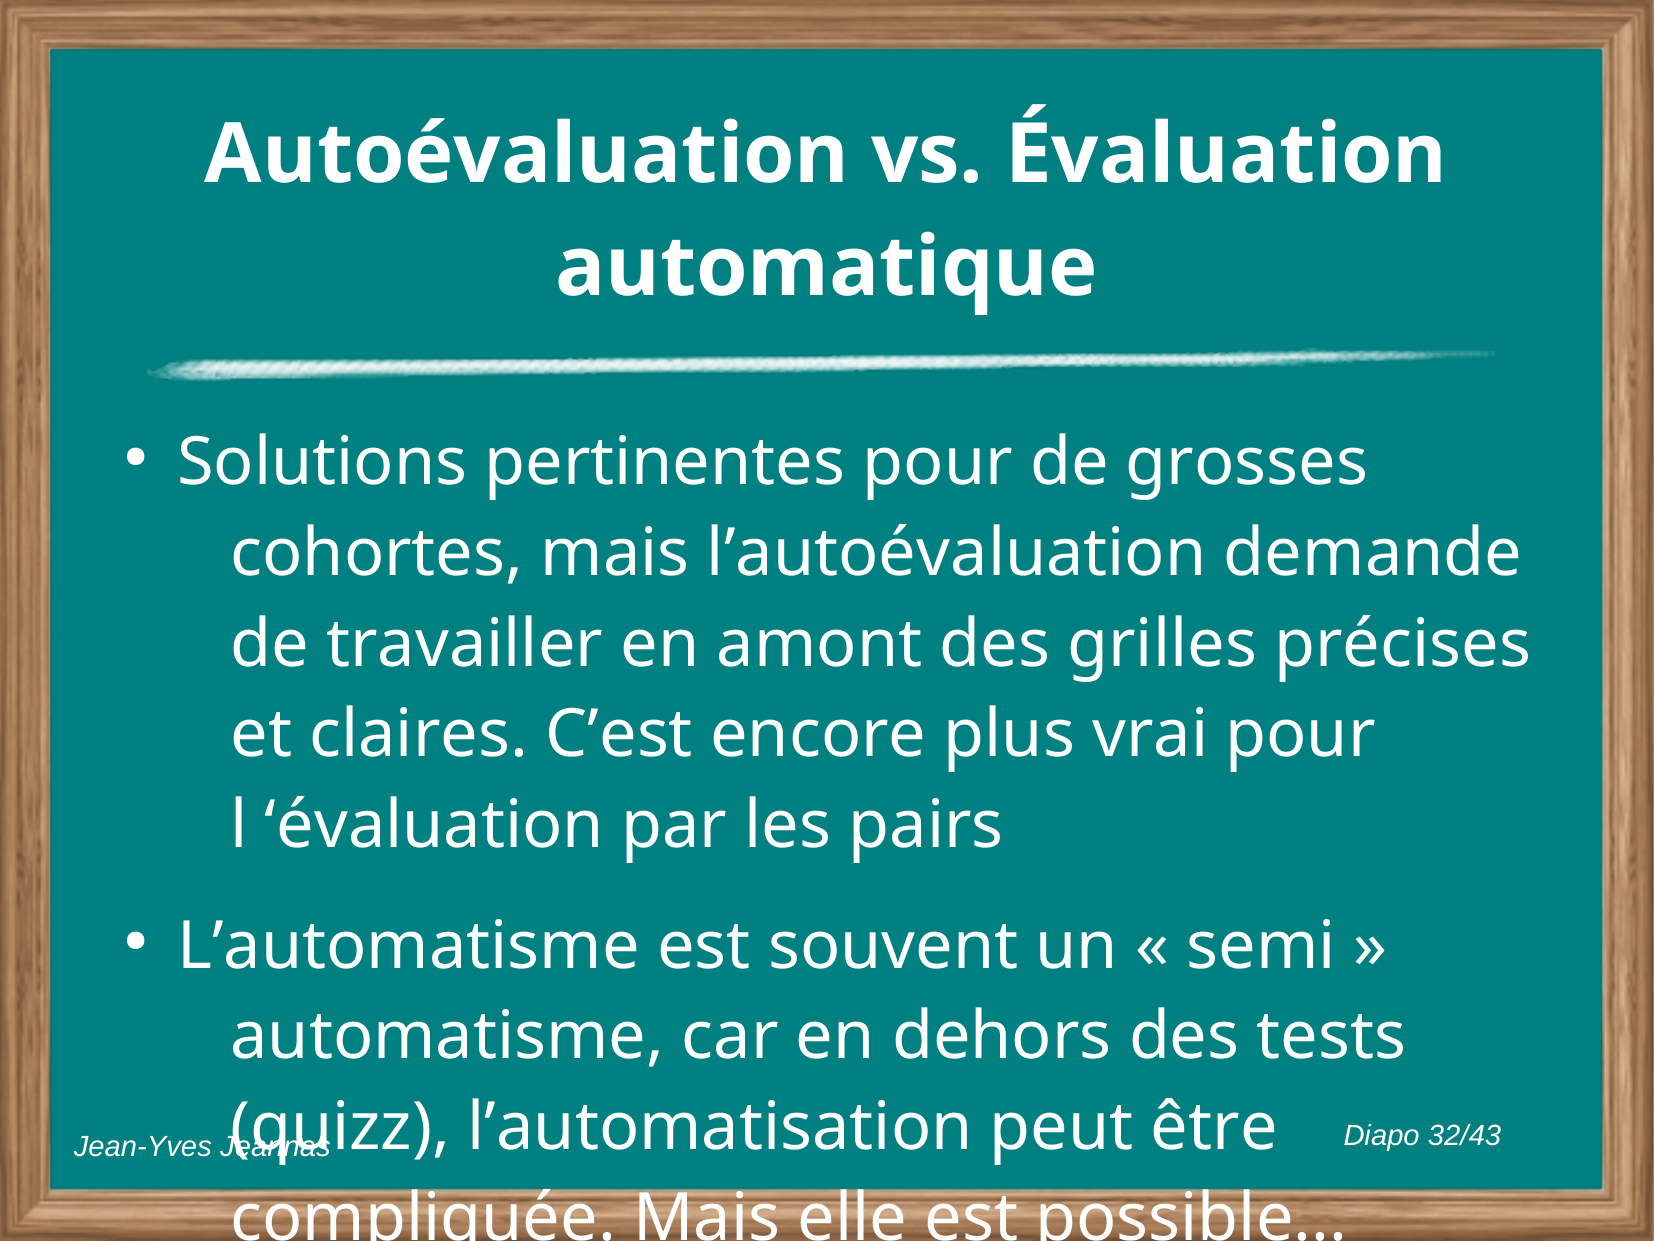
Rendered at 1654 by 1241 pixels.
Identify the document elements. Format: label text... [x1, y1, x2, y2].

picture [702, 1223, 719, 1236]
picture [934, 1208, 952, 1219]
picture [1266, 1208, 1284, 1219]
picture [1046, 1235, 1056, 1241]
picture [1086, 1209, 1107, 1236]
picture [1047, 1209, 1066, 1236]
picture [570, 1208, 588, 1219]
title Autoévaluation vs. Évaluation automatique [88, 88, 1565, 325]
list Solutions pertinentes pour de grosses cohortes, mais l’autoévaluation demande de travailler en amont des grilles précises et claires. C’est encore plus vrai pour l ‘évaluation par les pairs L’automatisme est souvent un « semi » automatisme, car en dehors des tests (quizz), l’automatisation peut être compliquée. Mais elle est possible... [88, 413, 1565, 1063]
picture [450, 1208, 470, 1236]
picture [0, 0, 1654, 1241]
picture [272, 1209, 293, 1236]
picture [879, 1208, 897, 1219]
picture [807, 1208, 825, 1219]
picture [532, 1208, 550, 1219]
picture [376, 1235, 386, 1241]
picture [460, 1235, 470, 1241]
picture [1209, 1209, 1228, 1236]
picture [377, 1209, 396, 1236]
